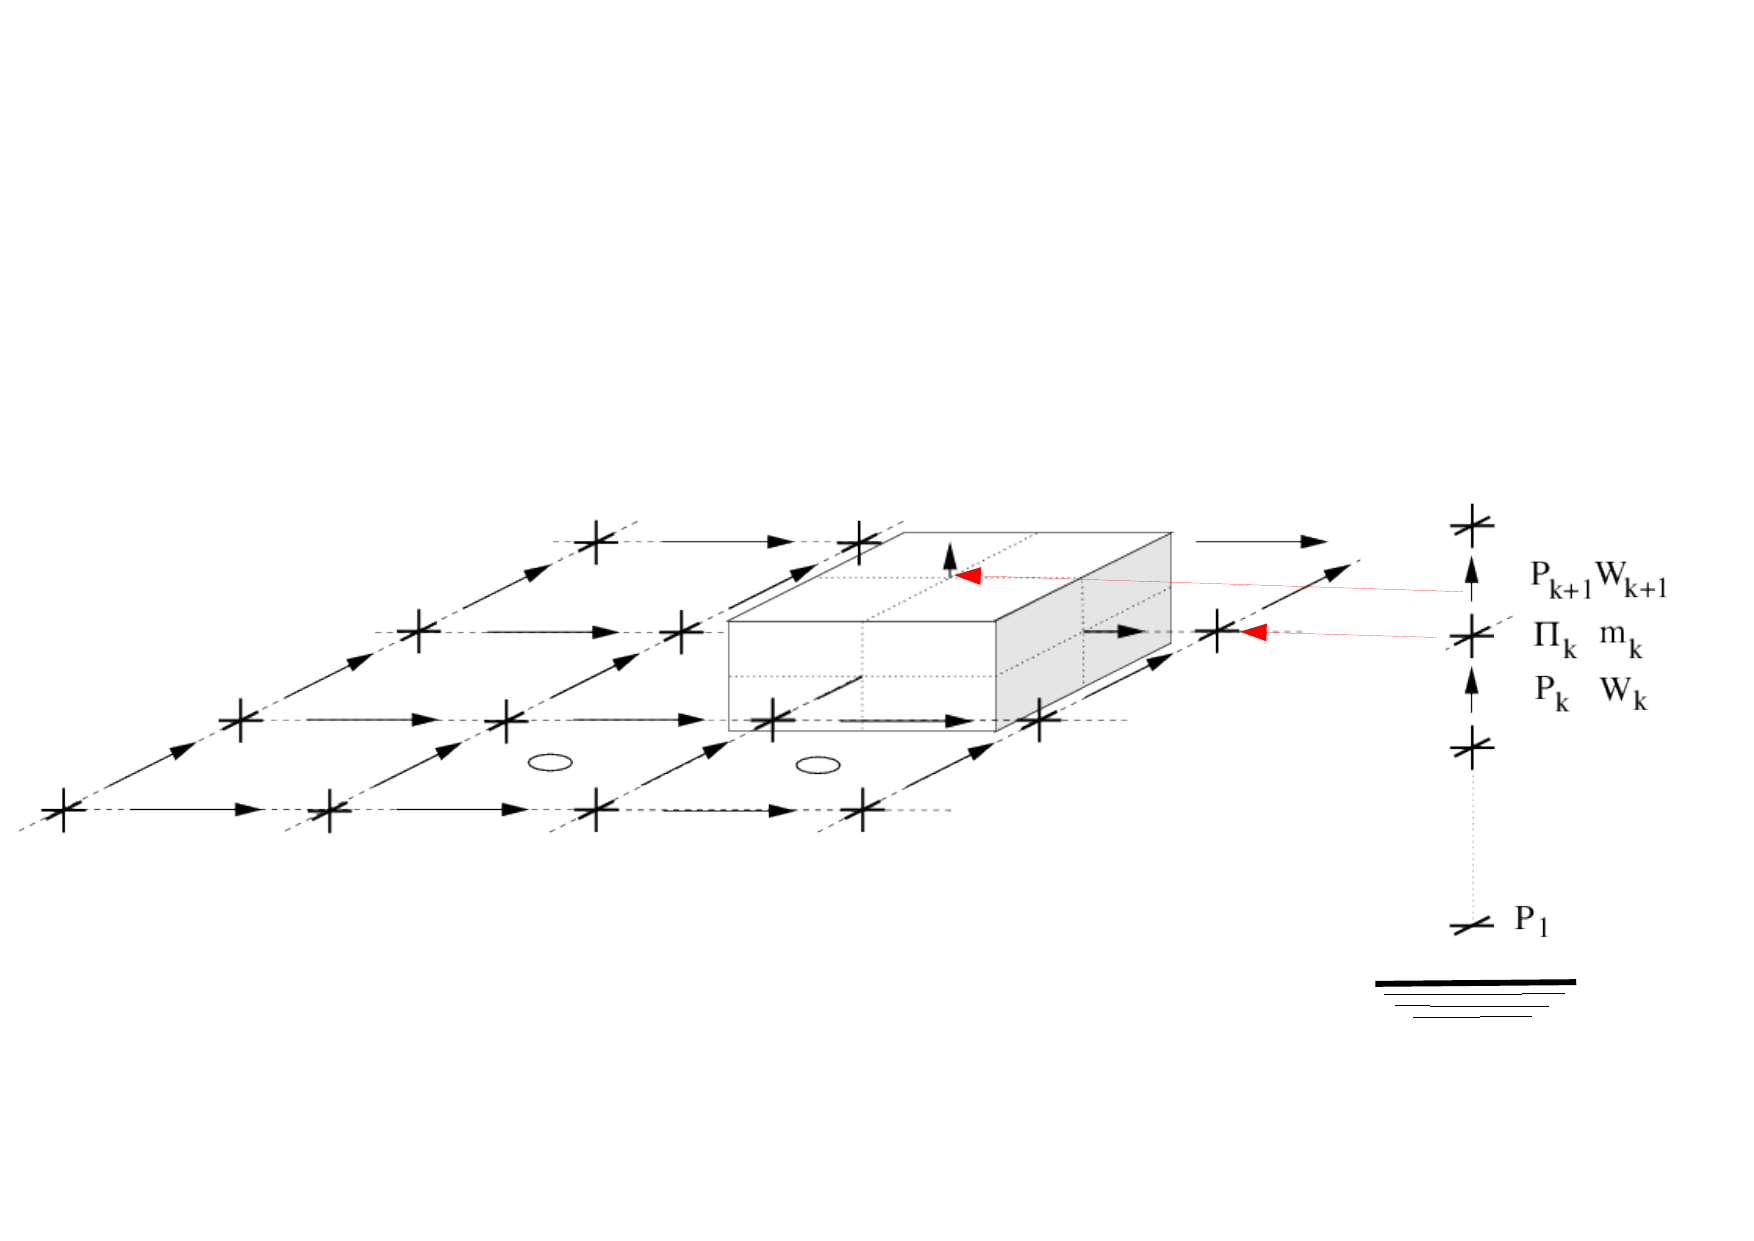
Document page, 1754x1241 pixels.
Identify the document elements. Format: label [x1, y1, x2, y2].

chart [0, 181, 1754, 1241]
